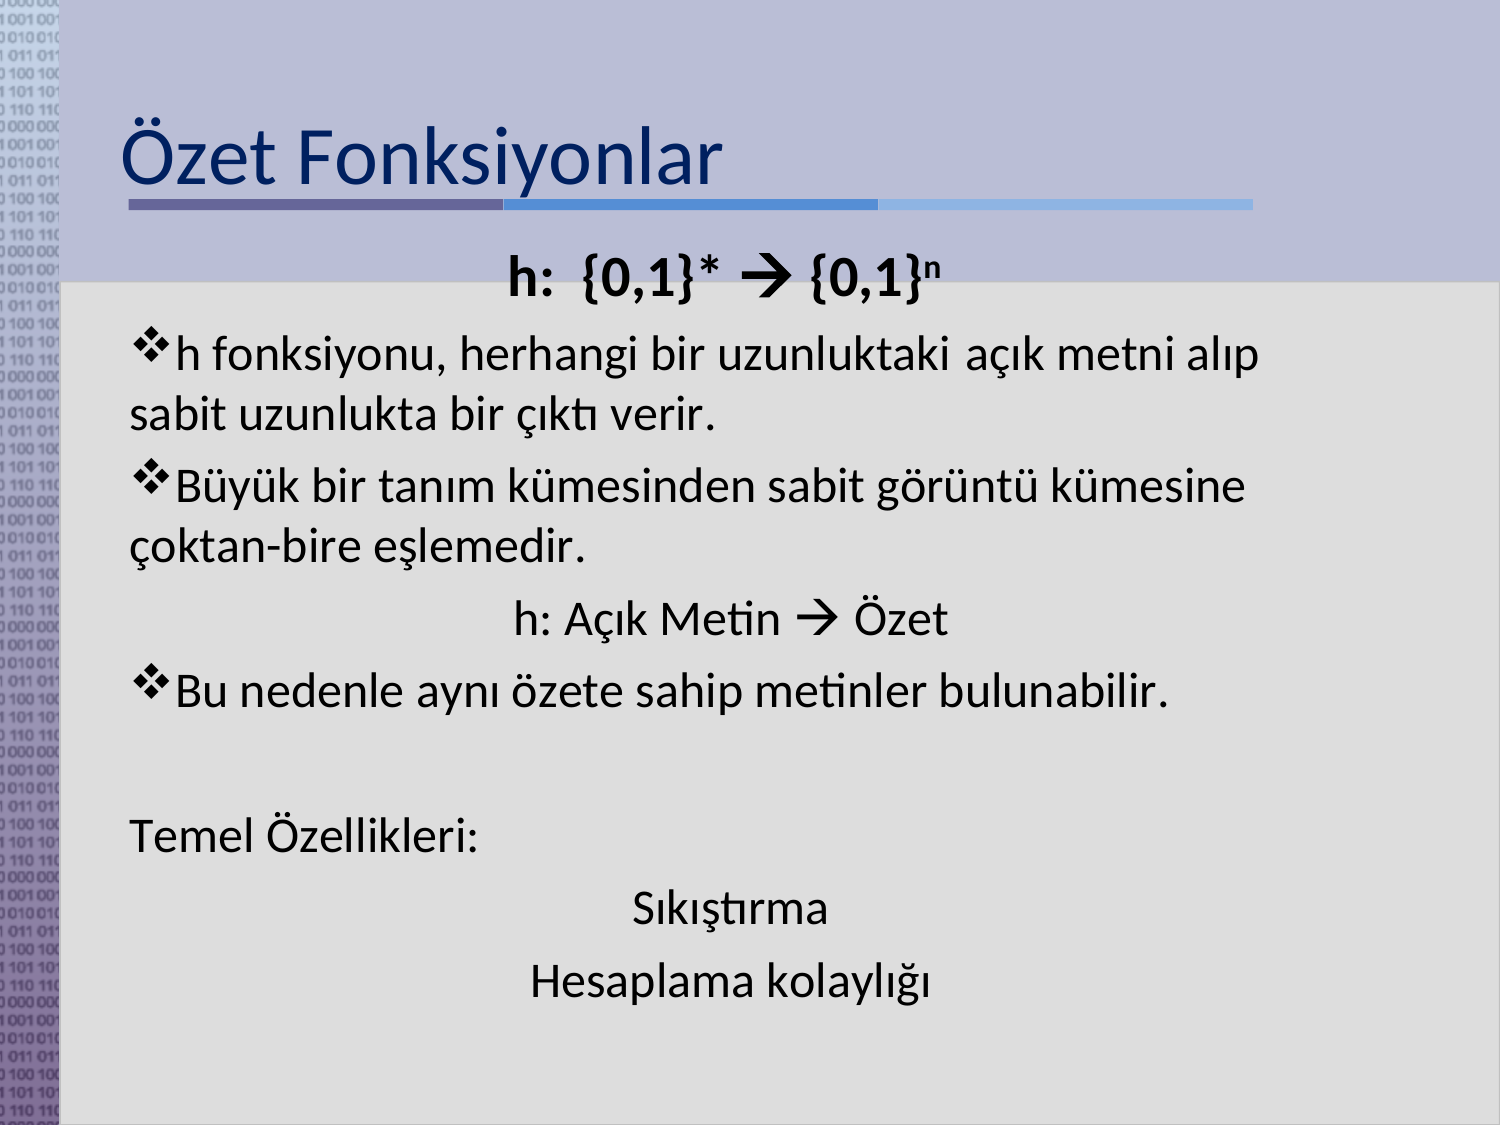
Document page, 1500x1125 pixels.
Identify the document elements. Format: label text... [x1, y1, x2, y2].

text_box h: {0,1}*  {0,1}n h fonksiyonu, herhangi bir uzunluktaki açık metni alıp sabit uzunlukta bir çıktı verir. Büyük bir tanım kümesinden sabit görüntü kümesine çoktan-bire eşlemedir. h: Açık Metin  Özet Bu nedenle aynı özete sahip metinler bulunabilir. Temel Özellikleri: Sıkıştırma Hesaplama kolaylığı [114, 230, 1348, 1067]
text_box [128, 199, 1253, 211]
picture [0, 0, 60, 1125]
text_box Özet Fonksiyonlar [105, 93, 1219, 210]
